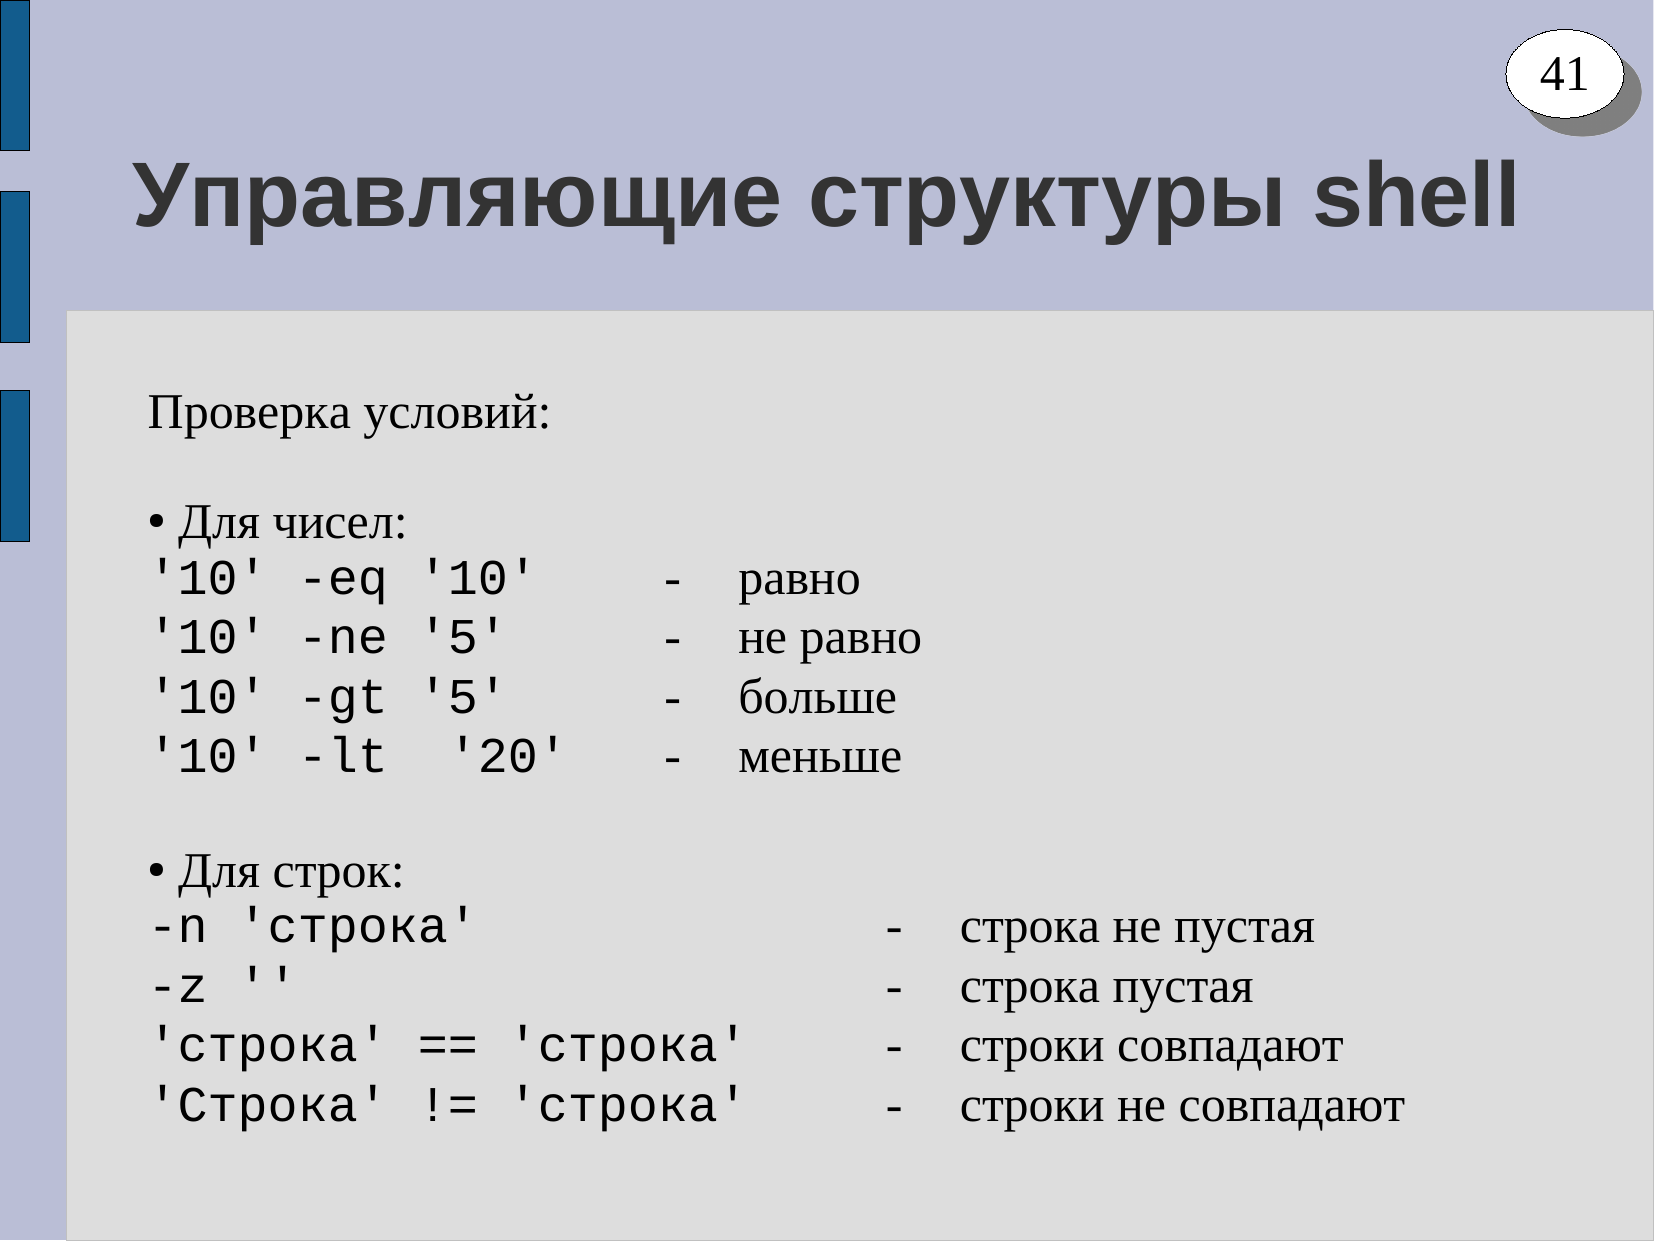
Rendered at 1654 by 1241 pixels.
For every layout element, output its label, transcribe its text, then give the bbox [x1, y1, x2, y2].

title Управляющие структуры shell [121, 91, 1534, 299]
text_box Проверка условий: Для чисел: '10' -eq '10' - равно '10' -ne '5' - не равно '10' -gt '5' - больше '10' -lt '20' - меньше Для строк: -n 'строка' - строка не пустая -z '' - строка пустая 'строка' == 'строка' - строки совпадают 'Строка' != 'строка' - строки не совпадают [147, 383, 1406, 1137]
text_box 41 [1505, 29, 1625, 119]
